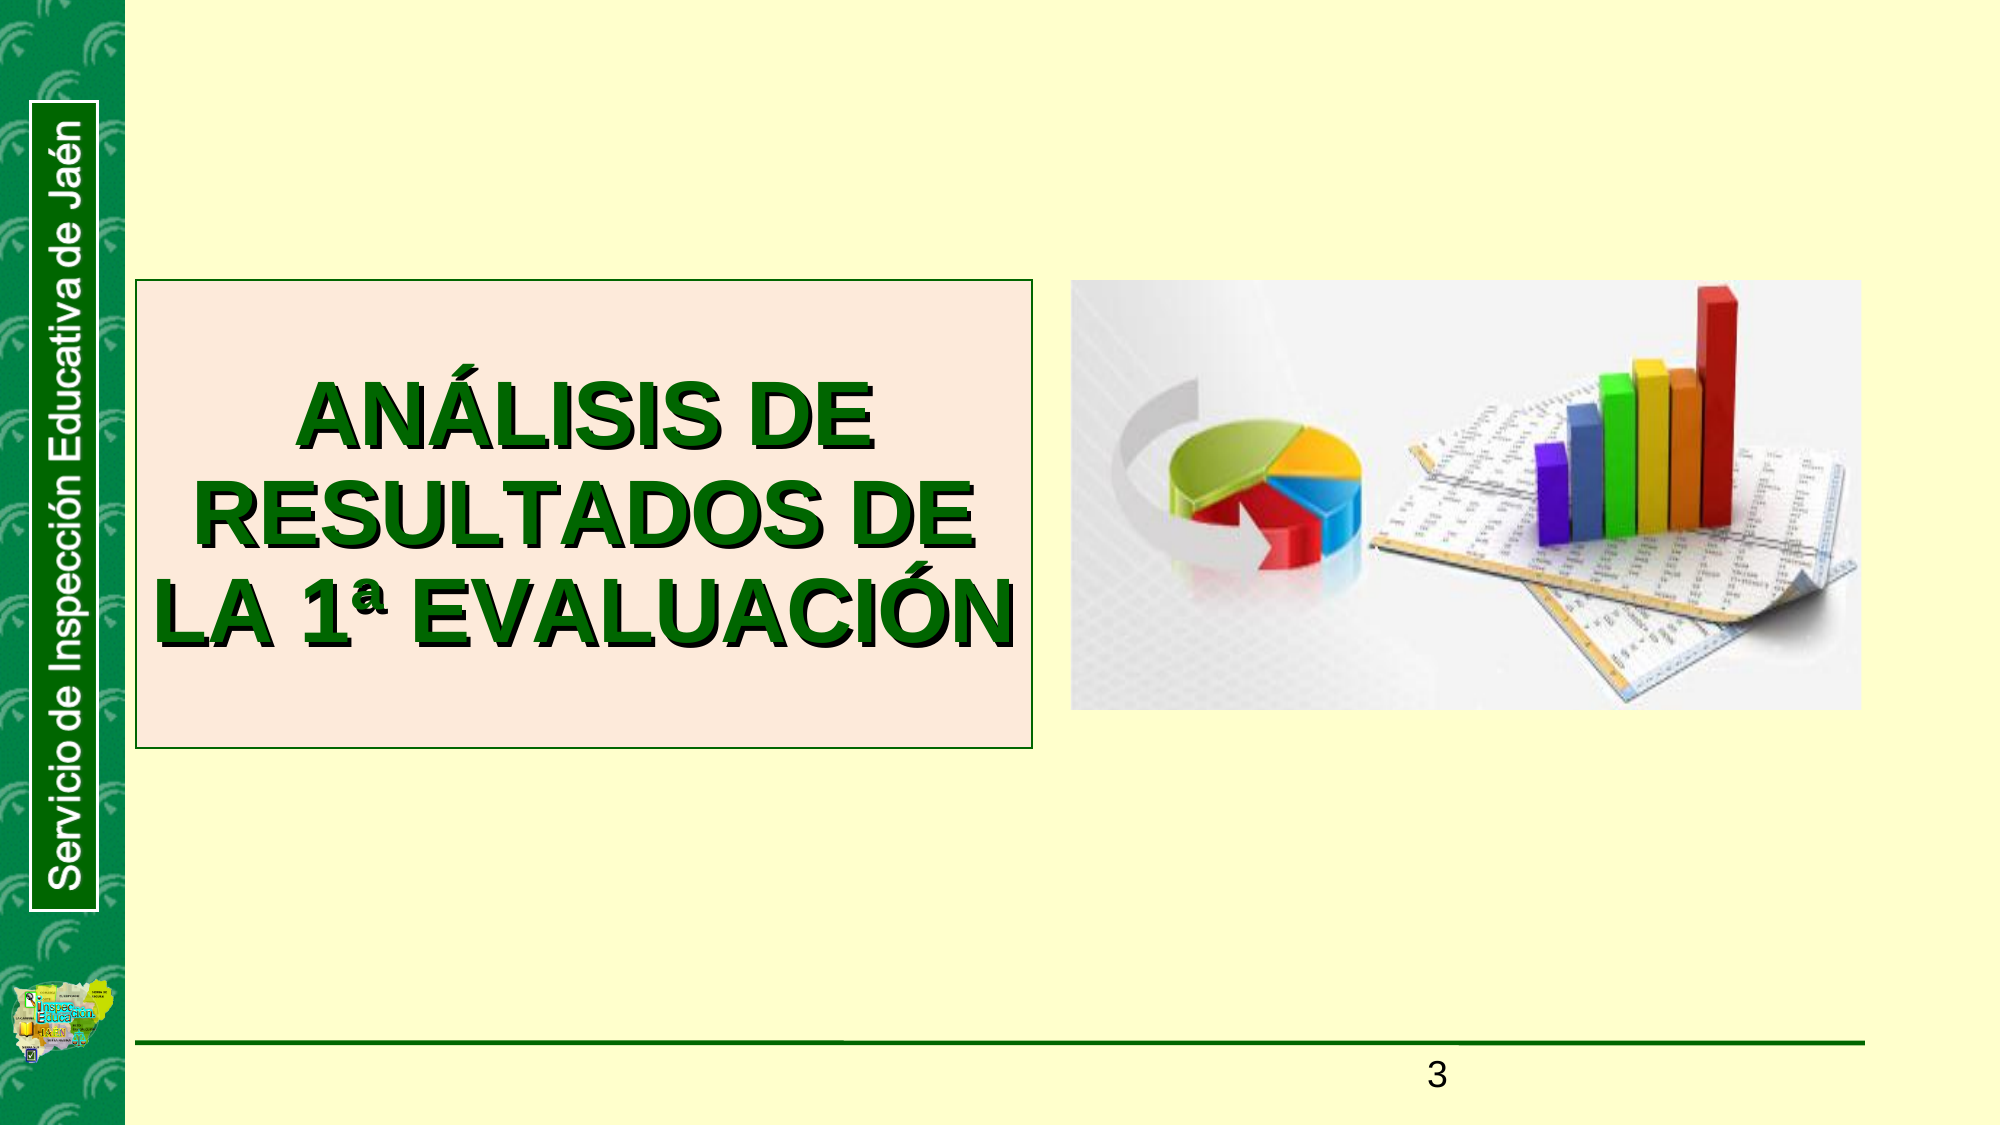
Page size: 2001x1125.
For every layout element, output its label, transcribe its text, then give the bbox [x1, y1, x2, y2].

text_box ANÁLISIS DE RESULTADOS DE LA 1ª EVALUACIÓN [136, 280, 1033, 749]
picture [1070, 280, 1862, 710]
text_box <número> [1412, 1042, 1863, 1103]
picture [0, 0, 125, 1125]
